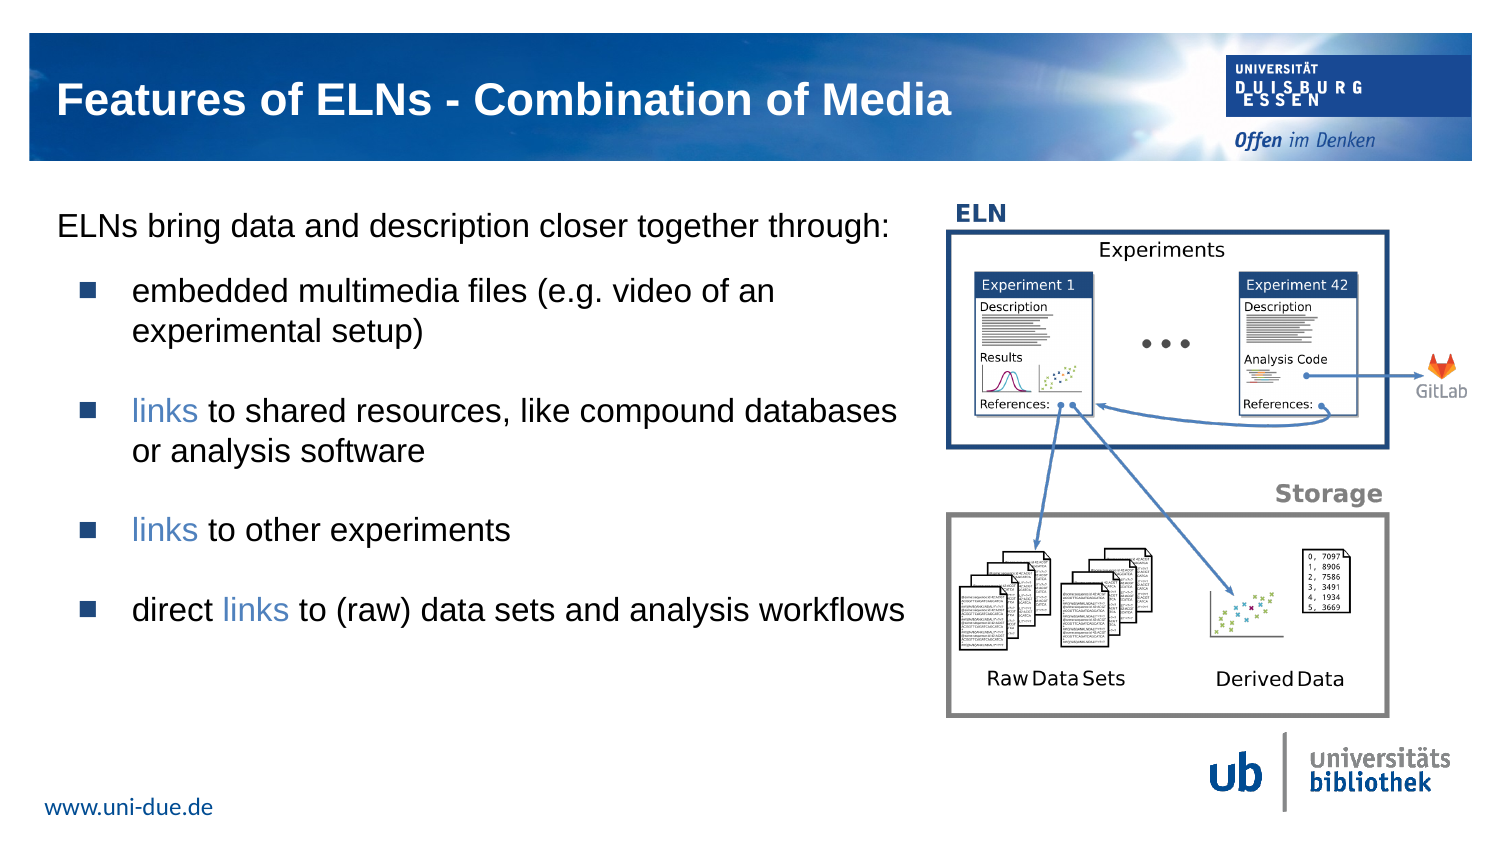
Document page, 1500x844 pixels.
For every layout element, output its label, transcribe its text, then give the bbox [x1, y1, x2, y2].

picture [1210, 732, 1450, 812]
picture [946, 204, 1467, 718]
text_box Features of ELNs - Combination of Media [26, 43, 1161, 150]
picture [29, 33, 1471, 161]
text_box www.uni-due.de [29, 782, 263, 843]
text_box ELNs bring data and description closer together through: embedded multimedia files (e.g. video of an experimental setup) links to shared resources, like compound databases or analysis software links to other experiments direct links to (raw) data sets and analysis workflows [41, 204, 931, 762]
